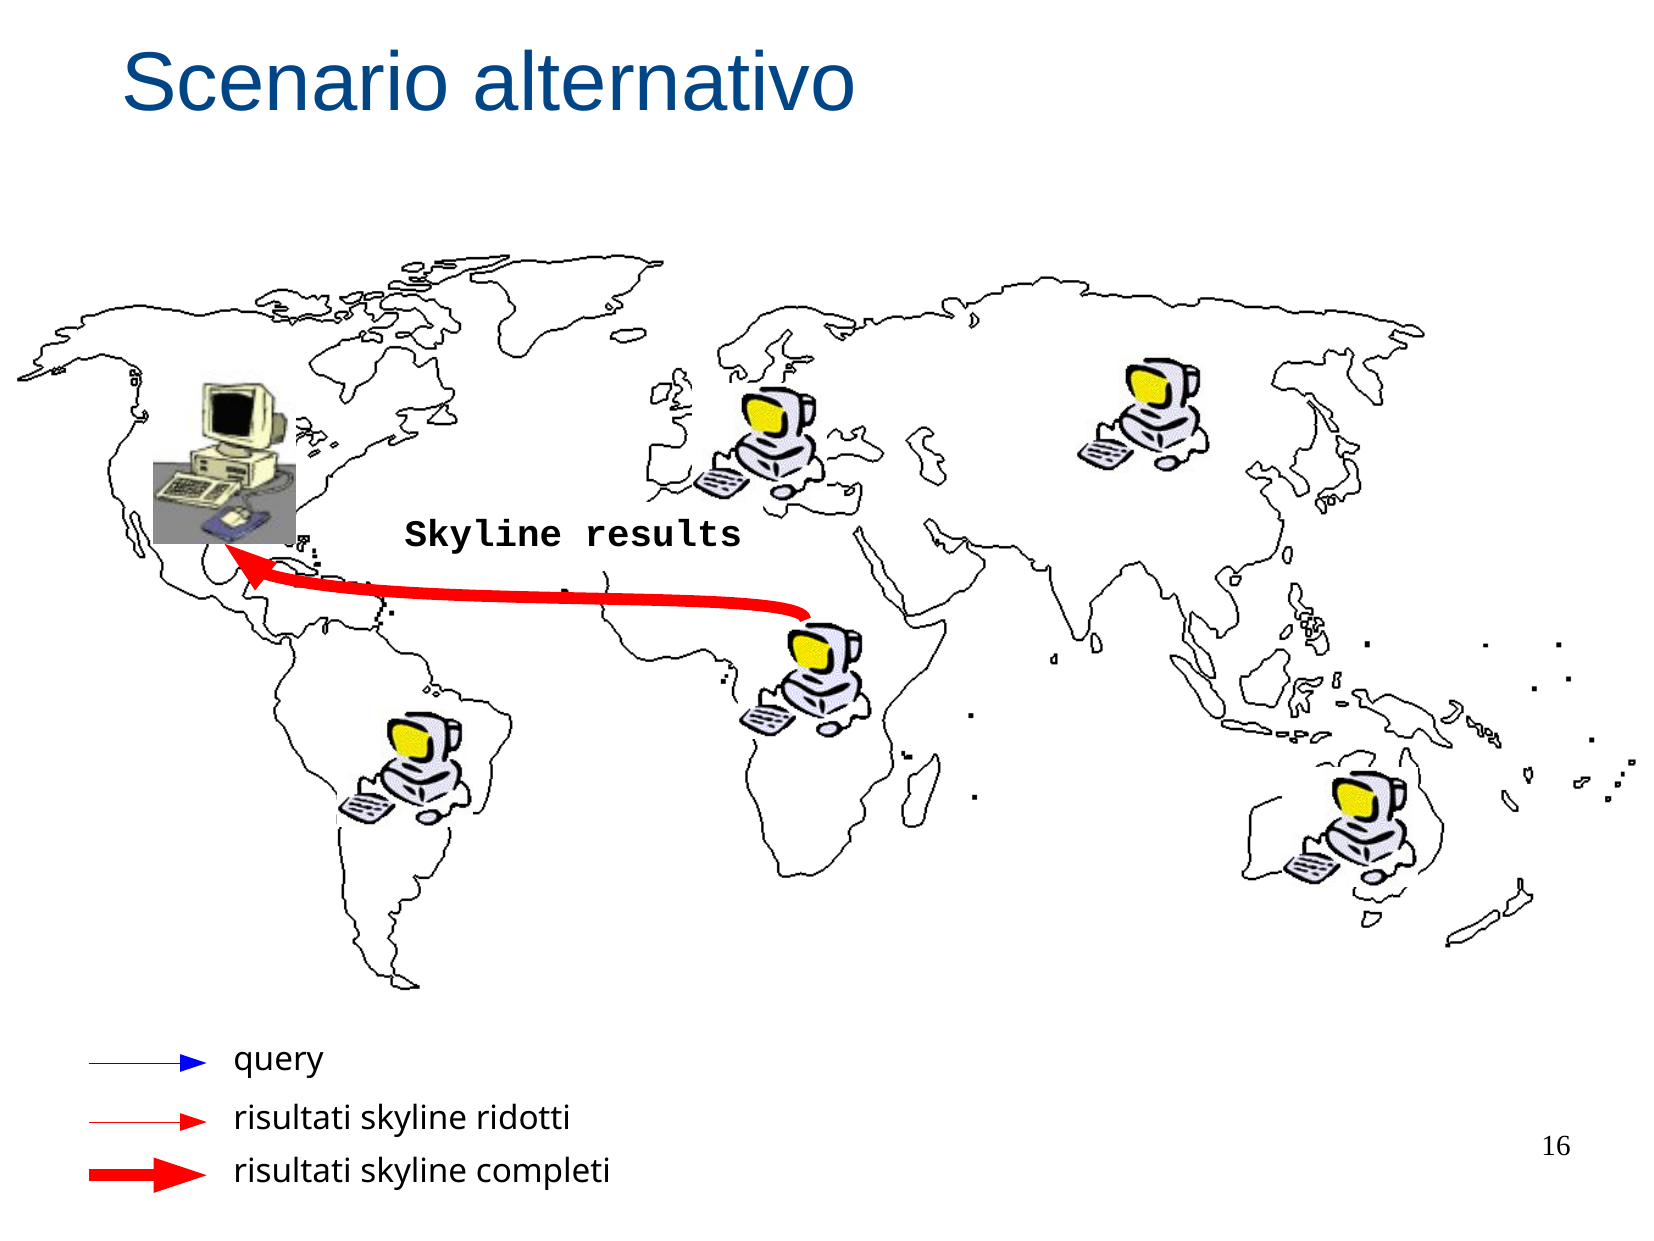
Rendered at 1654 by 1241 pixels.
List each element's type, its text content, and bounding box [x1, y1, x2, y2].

text_box query [218, 1027, 335, 1086]
picture [0, 240, 1654, 1006]
text_box risultati skyline ridotti [218, 1086, 603, 1139]
text_box risultati skyline completi [218, 1139, 631, 1227]
text_box Skyline results [383, 501, 763, 572]
title Scenario alternativo [121, 7, 1534, 157]
